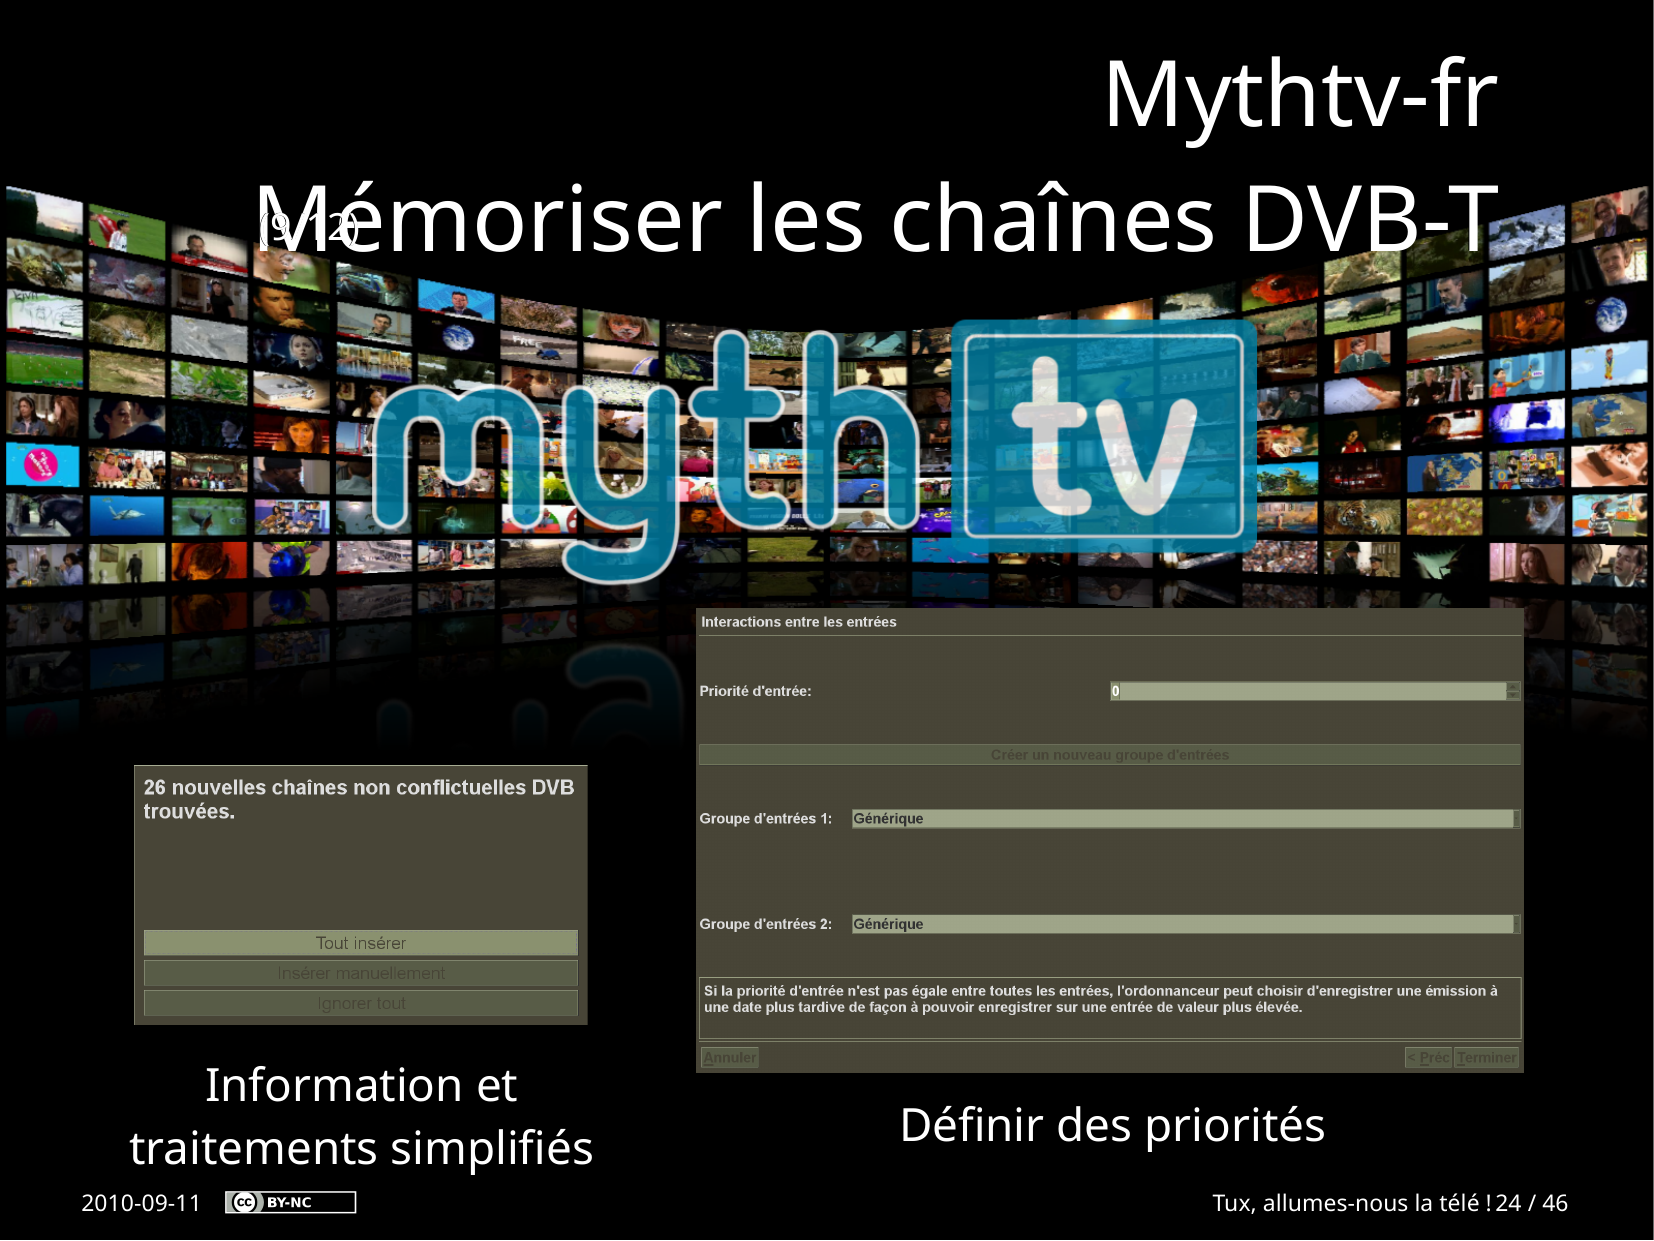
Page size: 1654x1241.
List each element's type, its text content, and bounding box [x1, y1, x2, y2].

text_box (9/12) [244, 193, 395, 252]
title Mythtv-fr Mémoriser les chaînes DVB-T [82, 47, 1501, 259]
picture [0, 0, 1654, 1240]
list Définir des priorités [696, 1092, 1530, 1168]
list Information et traitements simplifiés [95, 1052, 628, 1158]
